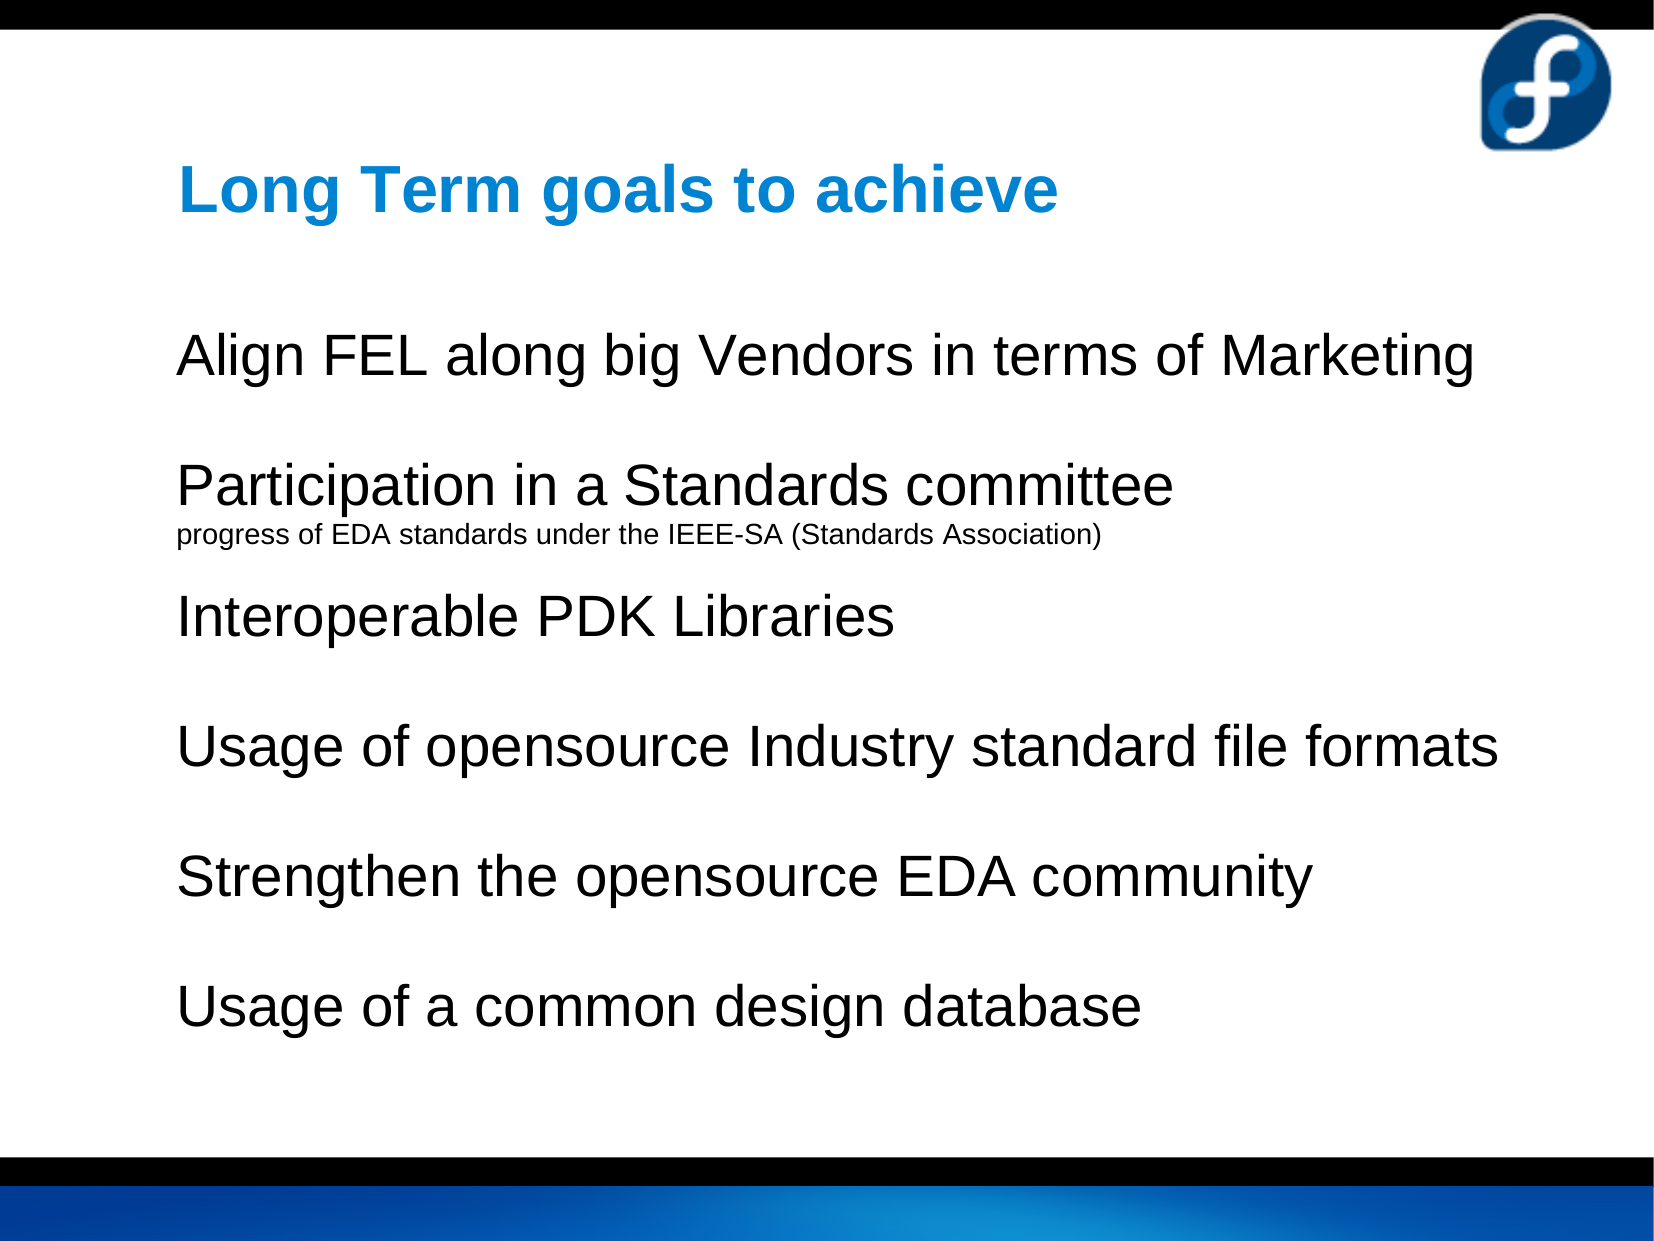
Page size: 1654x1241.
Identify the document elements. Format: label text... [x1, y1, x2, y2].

picture [0, 1186, 1654, 1241]
picture [838, 12, 1622, 254]
text_box Long Term goals to achieve [164, 144, 1077, 234]
text_box Align FEL along big Vendors in terms of Marketing Participation in a Standards committee progress of EDA standards under the IEEE-SA (Standards Association) Interoperable PDK Libraries Usage of opensource Industry standard file formats Strengthen the opensource EDA community Usage of a common design database [161, 315, 1516, 1046]
